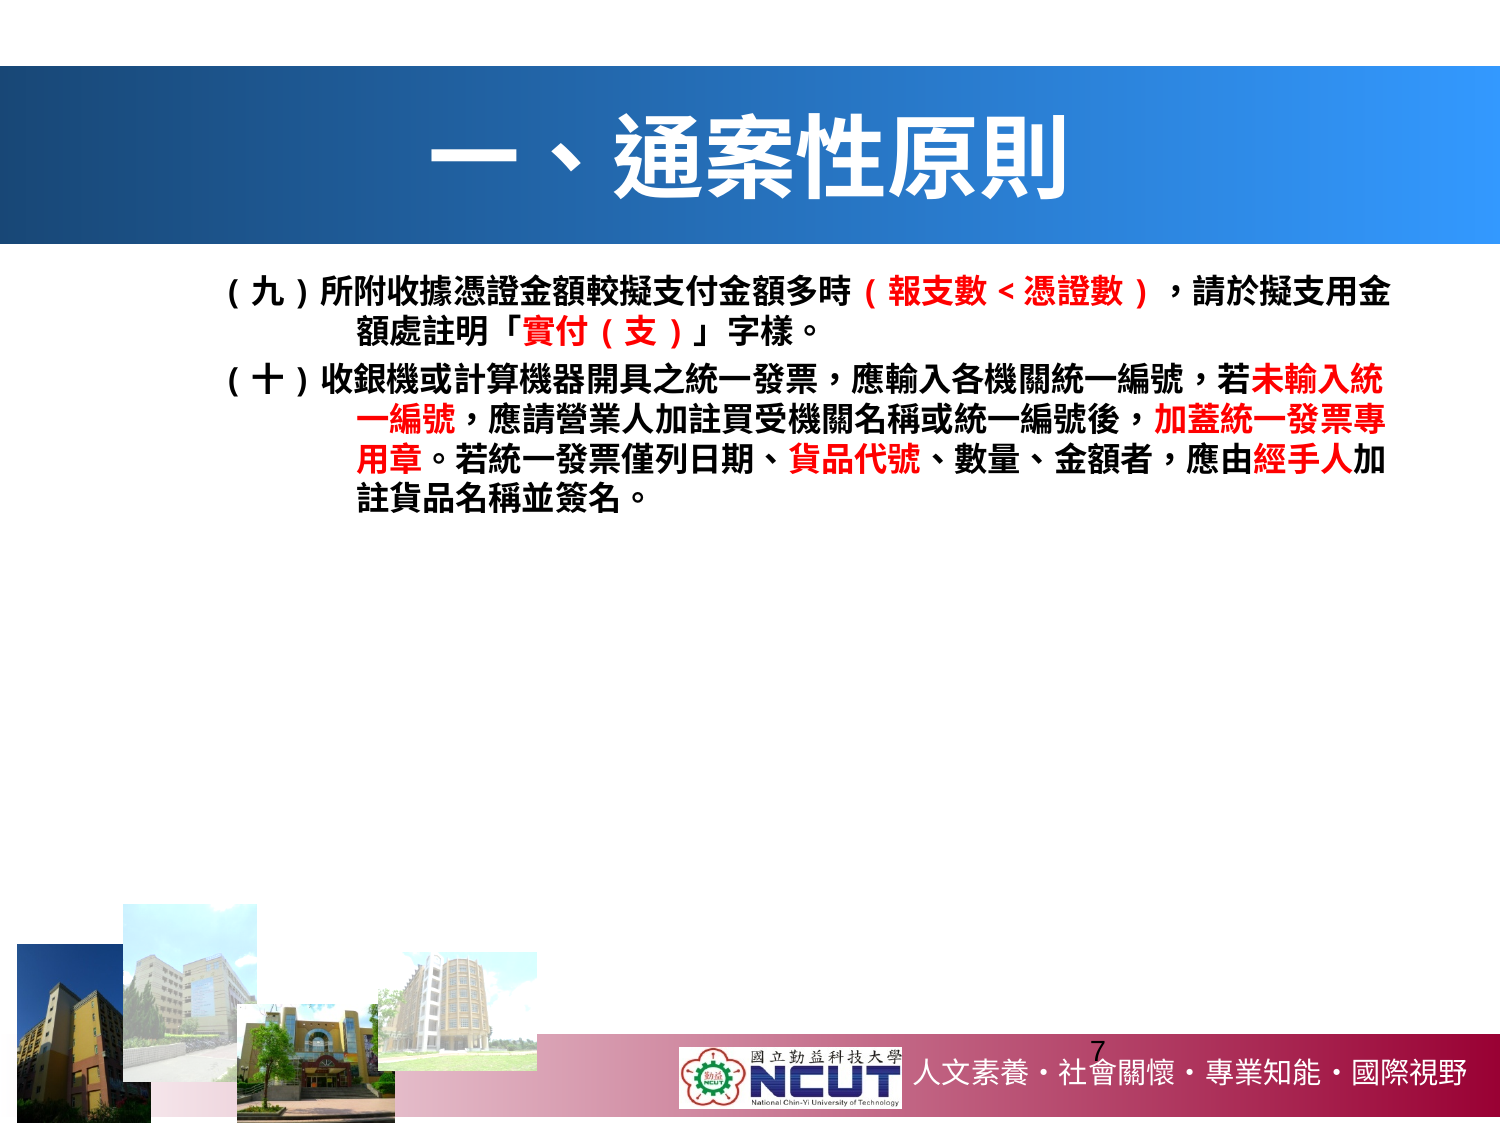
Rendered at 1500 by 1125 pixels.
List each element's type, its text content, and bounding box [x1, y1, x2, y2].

title 一、通案性原則 [0, 66, 1500, 244]
text_box [1074, 1024, 1426, 1103]
list (九)所附收據憑證金額較擬支付金額多時(報支數<憑證數)，請於擬支用金額處註明「實付(支)」字樣。 (十)收銀機或計算機器開具之統一發票，應輸入各機關統一編號，若未輸入統一編號，應請營業人加註買受機關名稱或統一編號後，加蓋統一發票專用章。若統一發票僅列日期、貨品代號、數量、金額者，應由經手人加註貨品名稱並簽名。 [75, 262, 1426, 1005]
